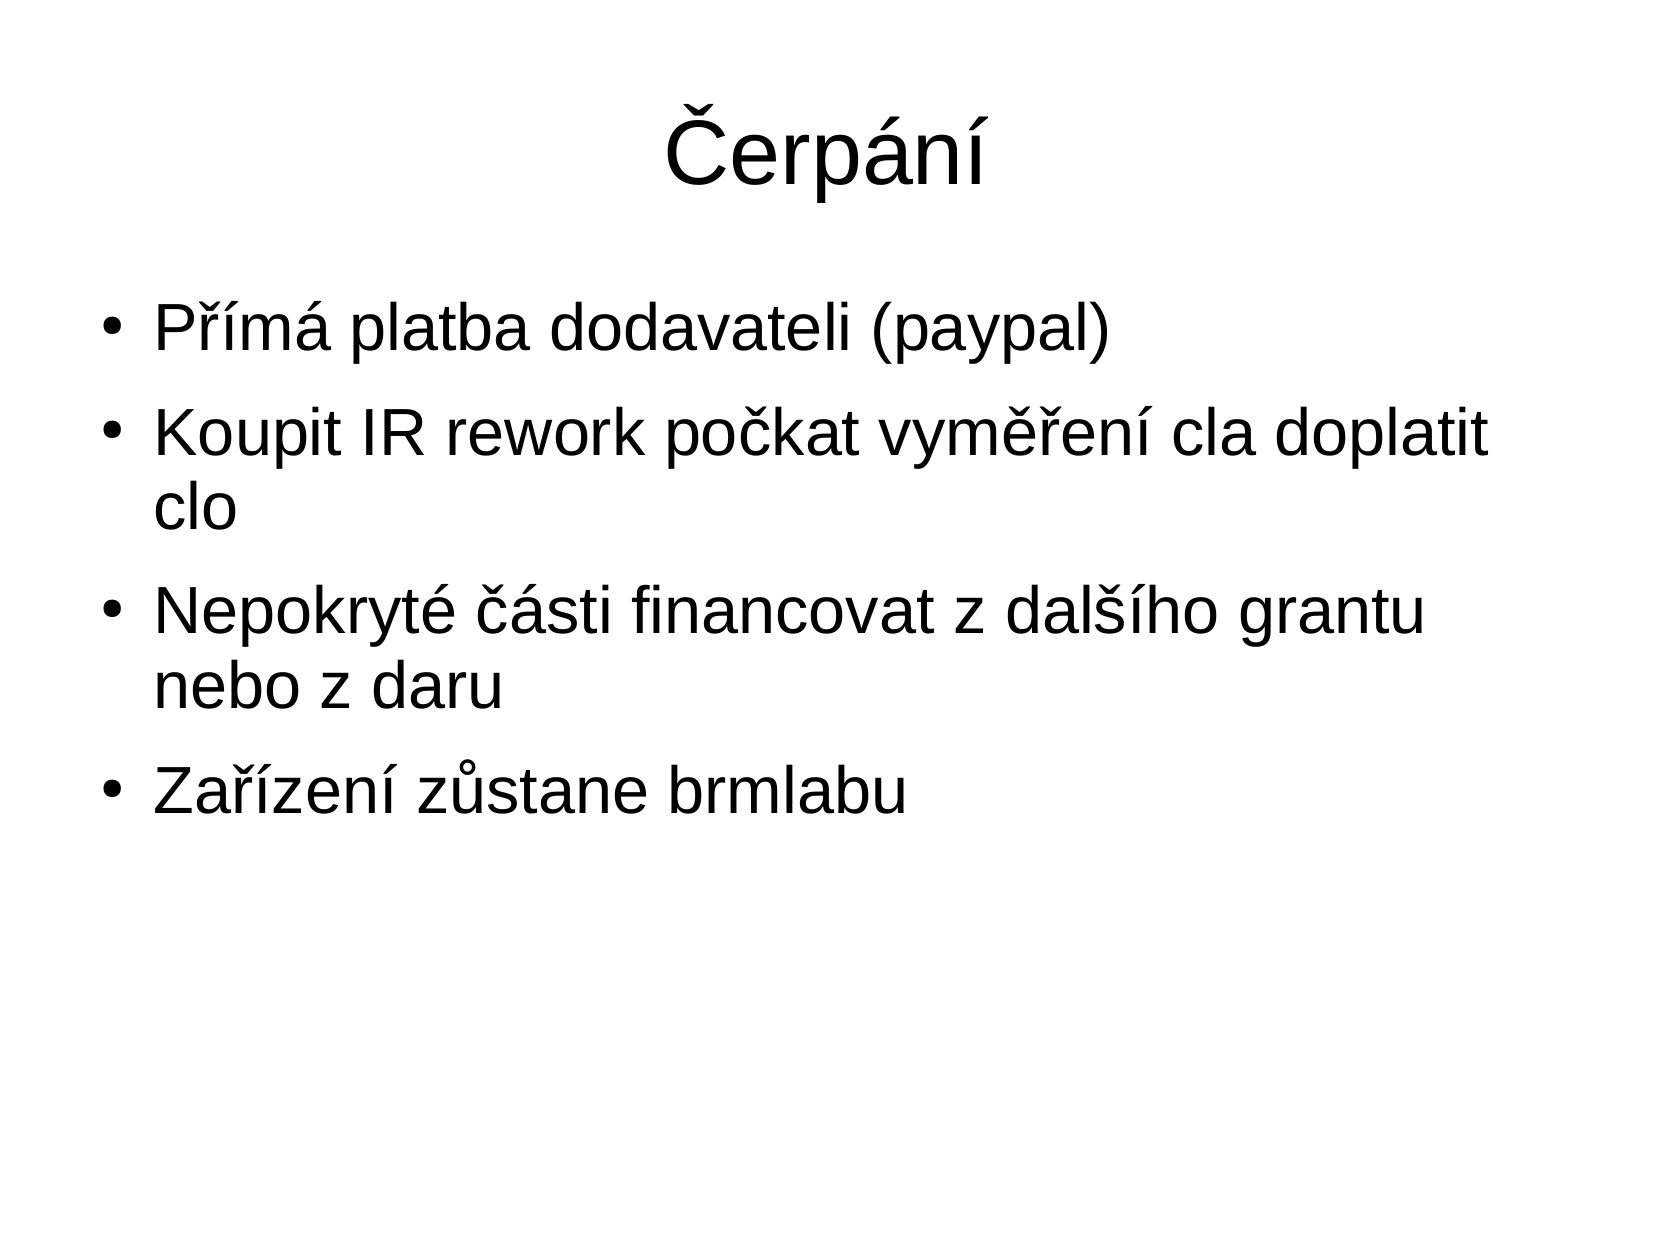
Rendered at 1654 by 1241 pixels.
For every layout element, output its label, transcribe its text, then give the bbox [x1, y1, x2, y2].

list Přímá platba dodavateli (paypal) Koupit IR rework počkat vyměření cla doplatit clo Nepokryté části financovat z dalšího grantu nebo z daru Zařízení zůstane brmlabu [82, 290, 1571, 1010]
title Čerpání [82, 49, 1571, 257]
